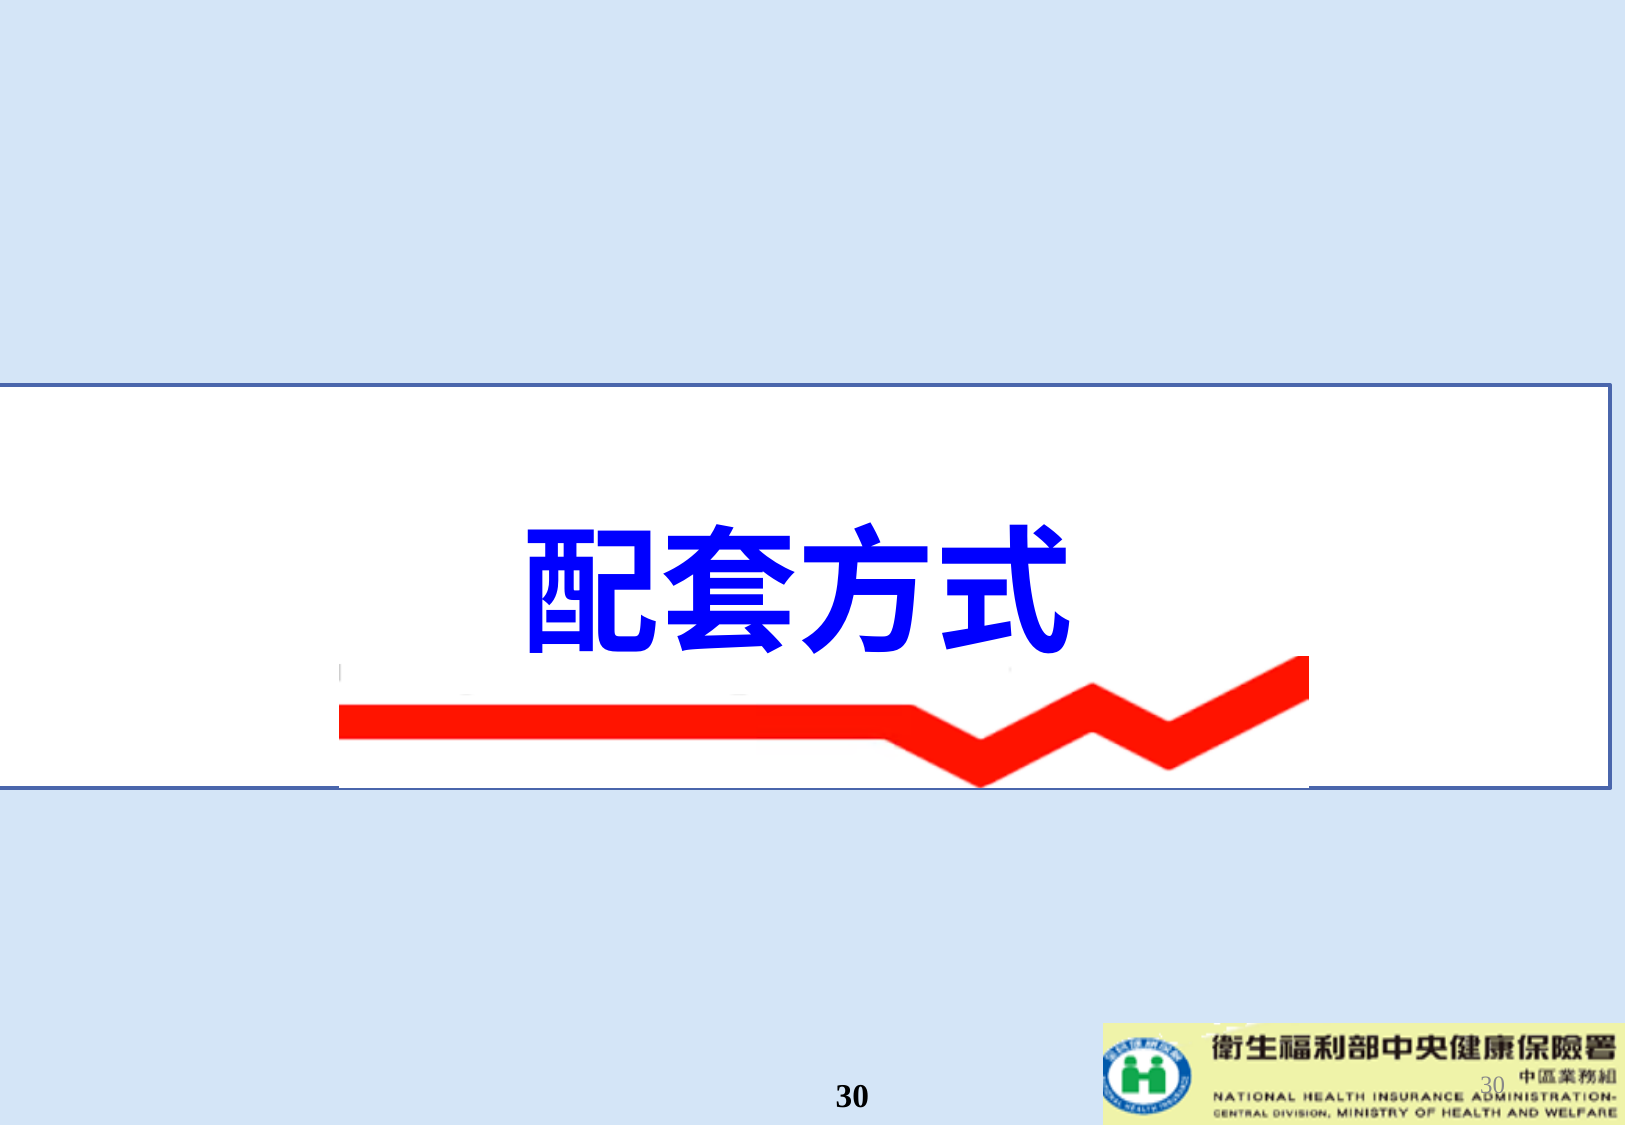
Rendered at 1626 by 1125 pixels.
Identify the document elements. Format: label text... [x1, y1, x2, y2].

text_box 30 [1465, 1050, 1594, 1118]
picture [339, 656, 1309, 788]
subtitle 配套方式 [0, 385, 1611, 788]
